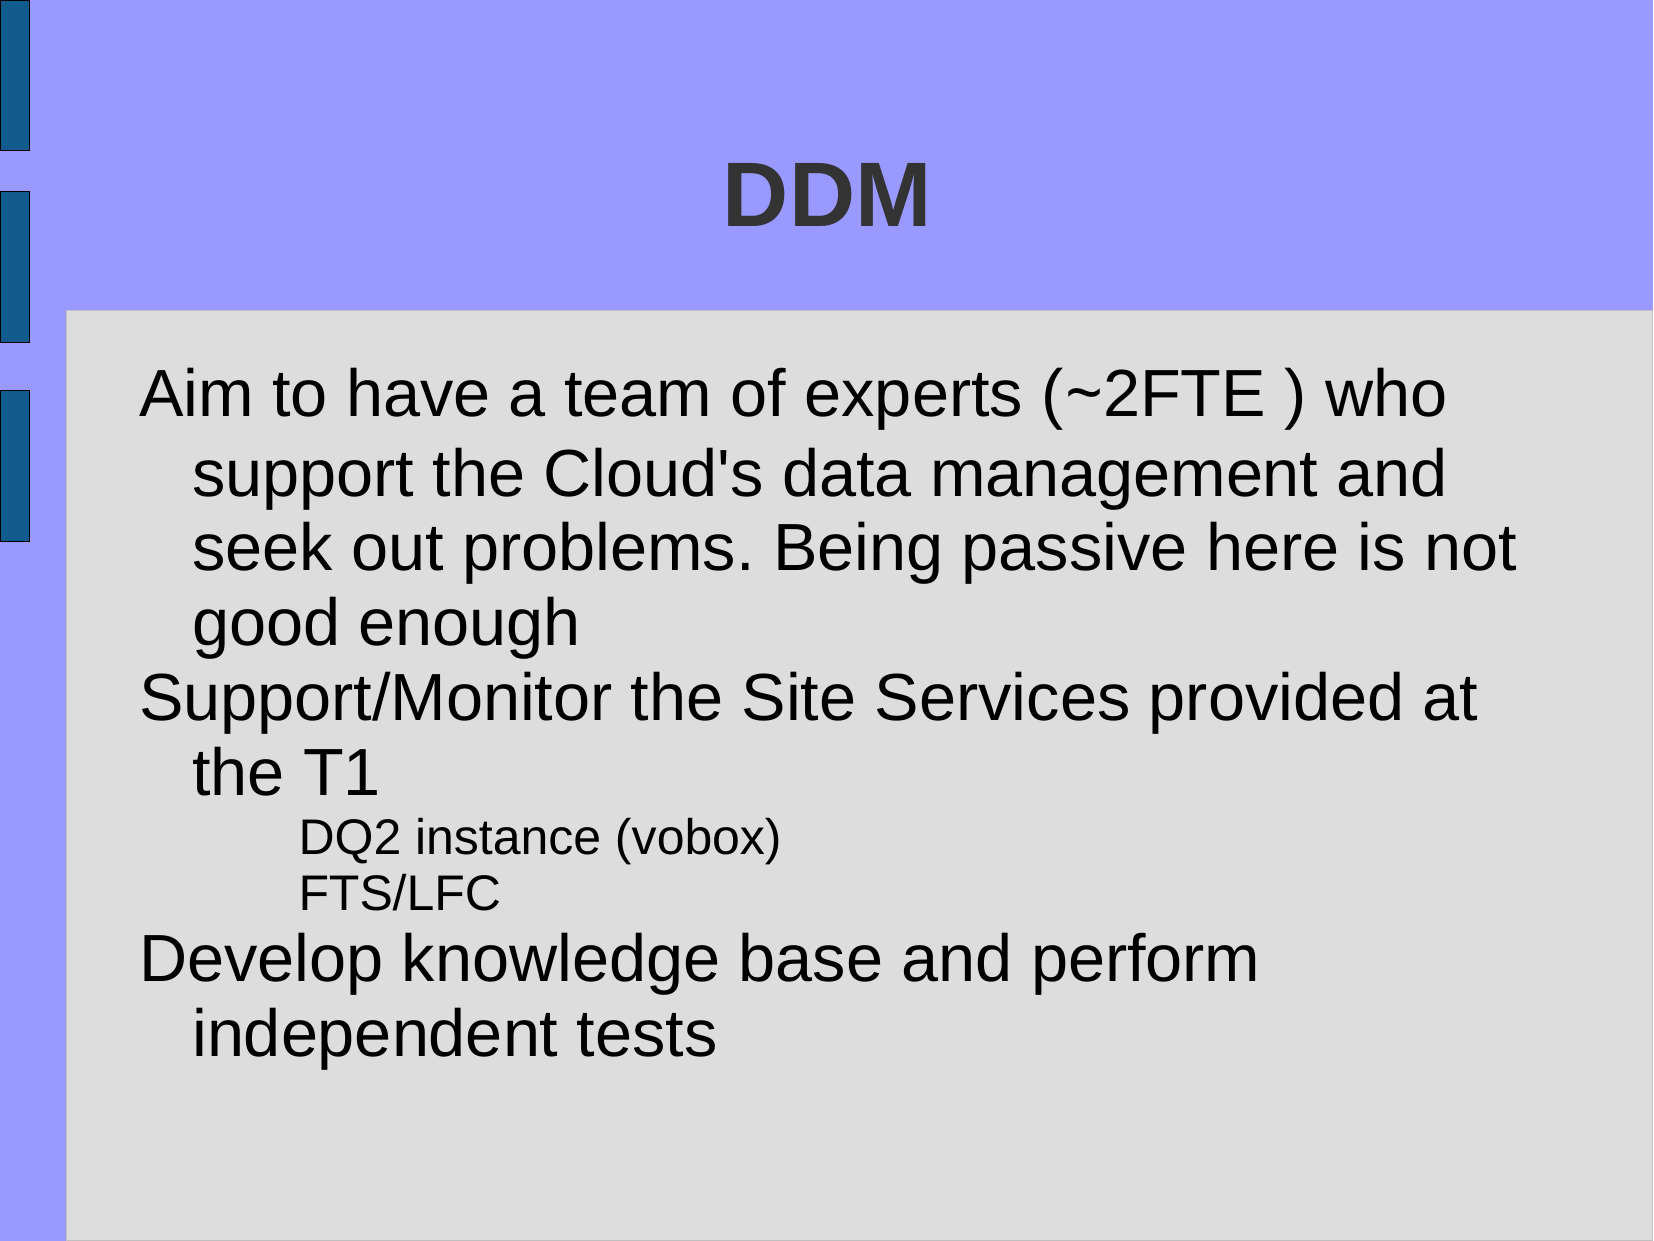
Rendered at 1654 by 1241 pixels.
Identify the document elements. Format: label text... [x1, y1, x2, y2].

title DDM [121, 91, 1534, 299]
list Aim to have a team of experts (~2FTE ) who support the Cloud's data management and seek out problems. Being passive here is not good enough Support/Monitor the Site Services provided at the T1 DQ2 instance (vobox) FTS/LFC Develop knowledge base and perform independent tests [121, 344, 1534, 1127]
